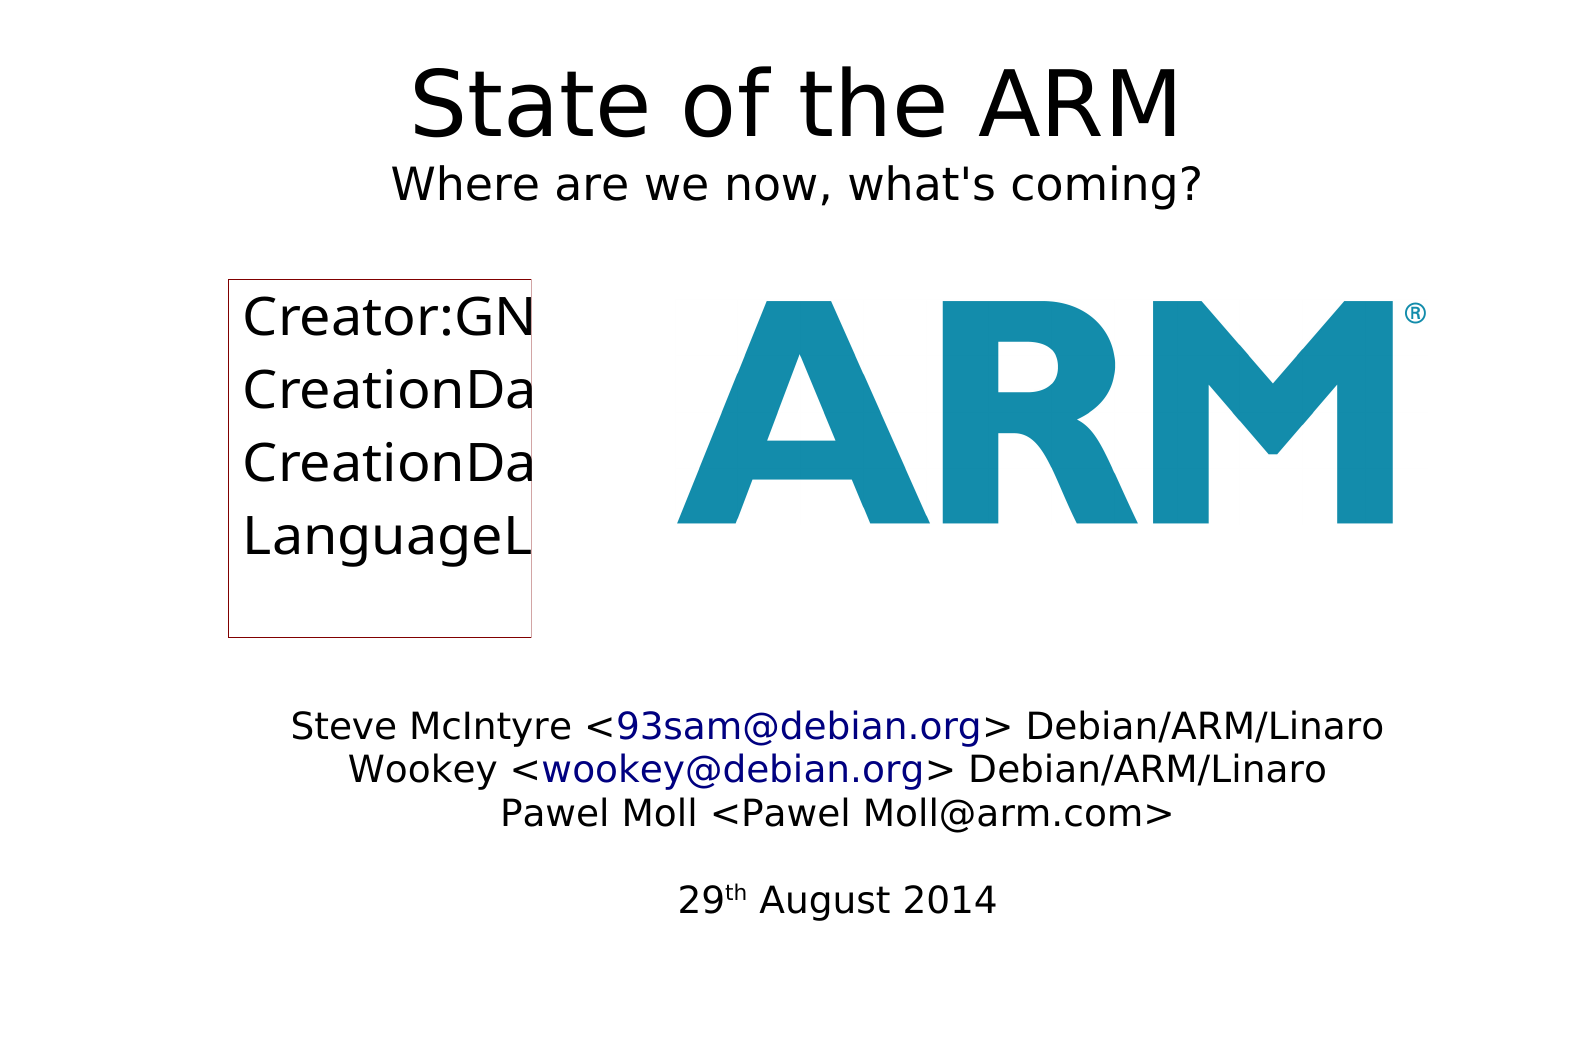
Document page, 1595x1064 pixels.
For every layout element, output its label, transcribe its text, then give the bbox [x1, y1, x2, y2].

picture [675, 299, 1428, 526]
title State of the ARM Where are we now, what's coming? [79, 24, 1515, 239]
subtitle Steve McIntyre <93sam@debian.org> Debian/ARM/Linaro Wookey <wookey@debian.org> Debian/ARM/Linaro Pawel Moll <Pawel Moll@arm.com> 29th August 2014 [102, 562, 1538, 1064]
picture [225, 275, 532, 638]
